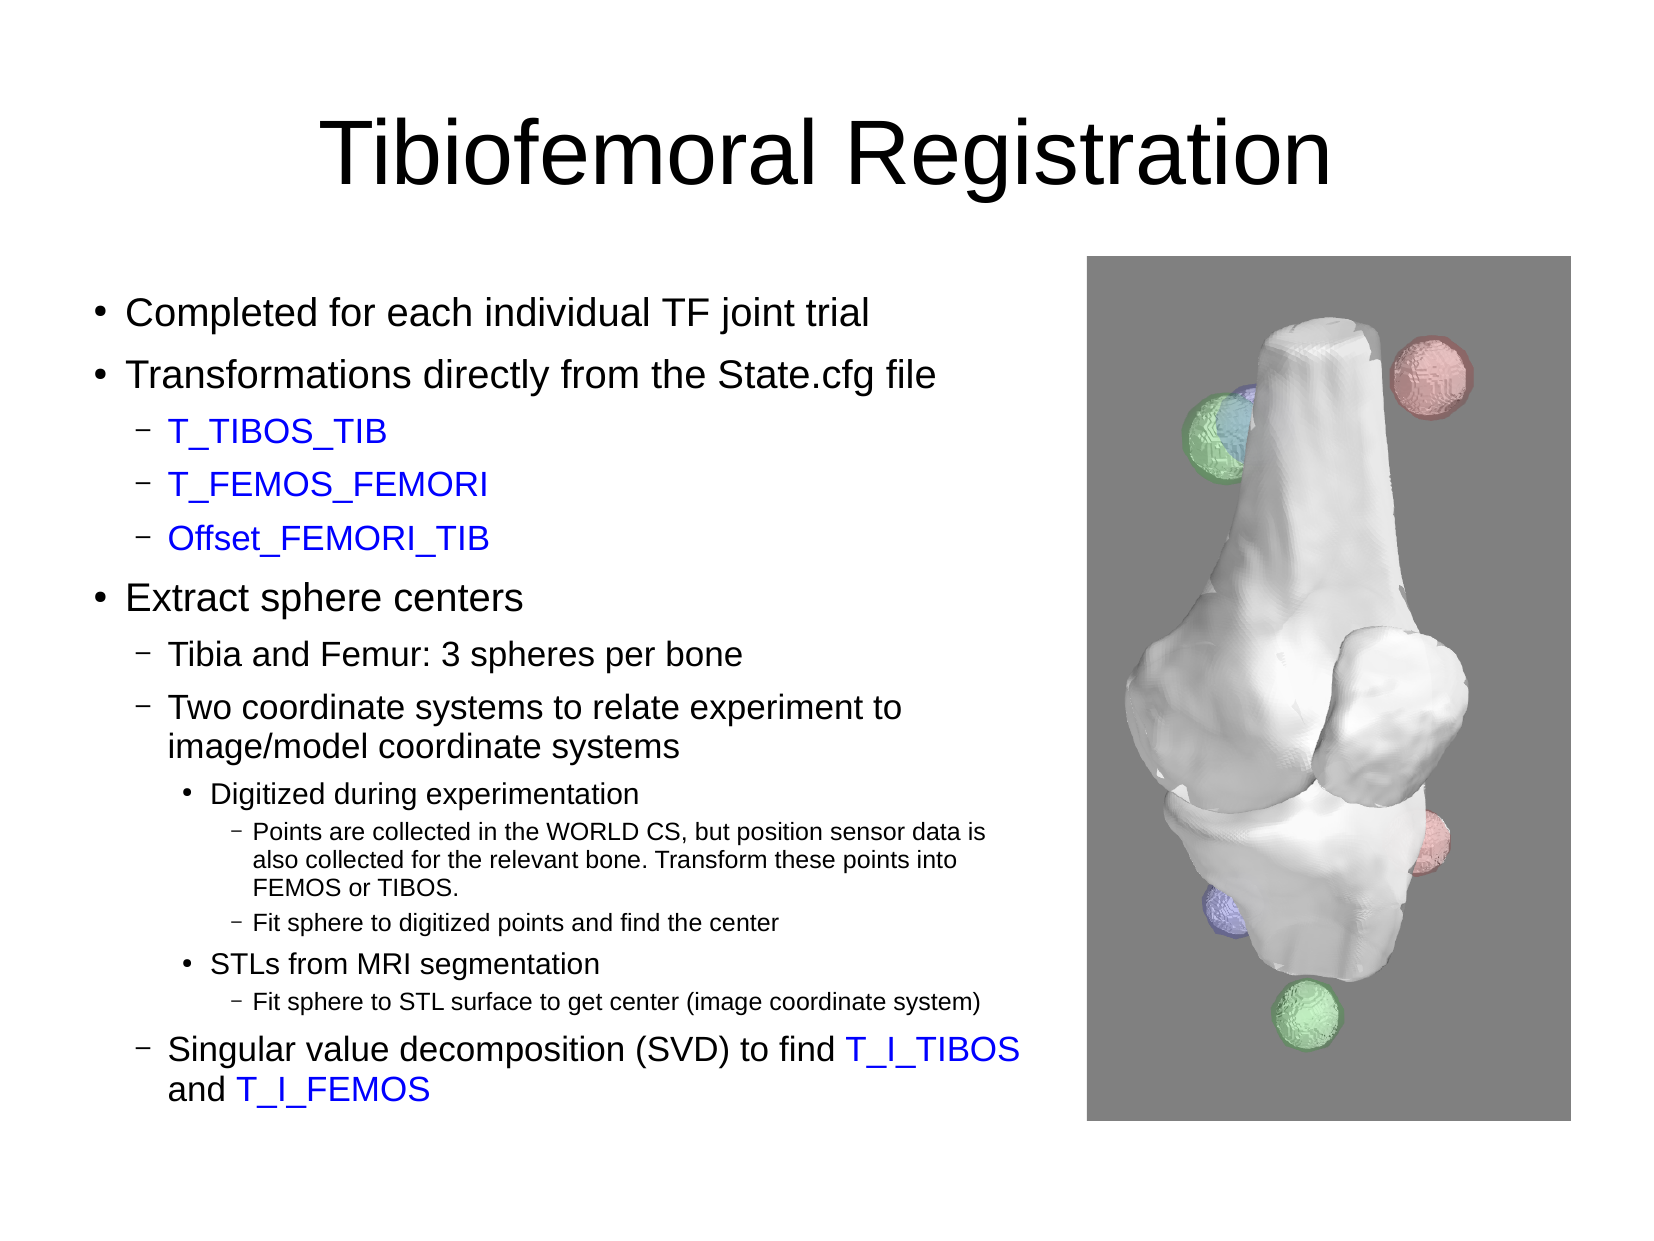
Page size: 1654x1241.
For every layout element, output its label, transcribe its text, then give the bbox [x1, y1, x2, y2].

list Completed for each individual TF joint trial Transformations directly from the State.cfg file T_TIBOS_TIB T_FEMOS_FEMORI Offset_FEMORI_TIB Extract sphere centers Tibia and Femur: 3 spheres per bone Two coordinate systems to relate experiment to image/model coordinate systems Digitized during experimentation Points are collected in the WORLD CS, but position sensor data is also collected for the relevant bone. Transform these points into FEMOS or TIBOS. Fit sphere to digitized points and find the center STLs from MRI segmentation Fit sphere to STL surface to get center (image coordinate system) Singular value decomposition (SVD) to find T_I_TIBOS and T_I_FEMOS [82, 290, 1027, 1122]
picture [1086, 256, 1571, 1122]
title Tibiofemoral Registration [82, 49, 1571, 257]
